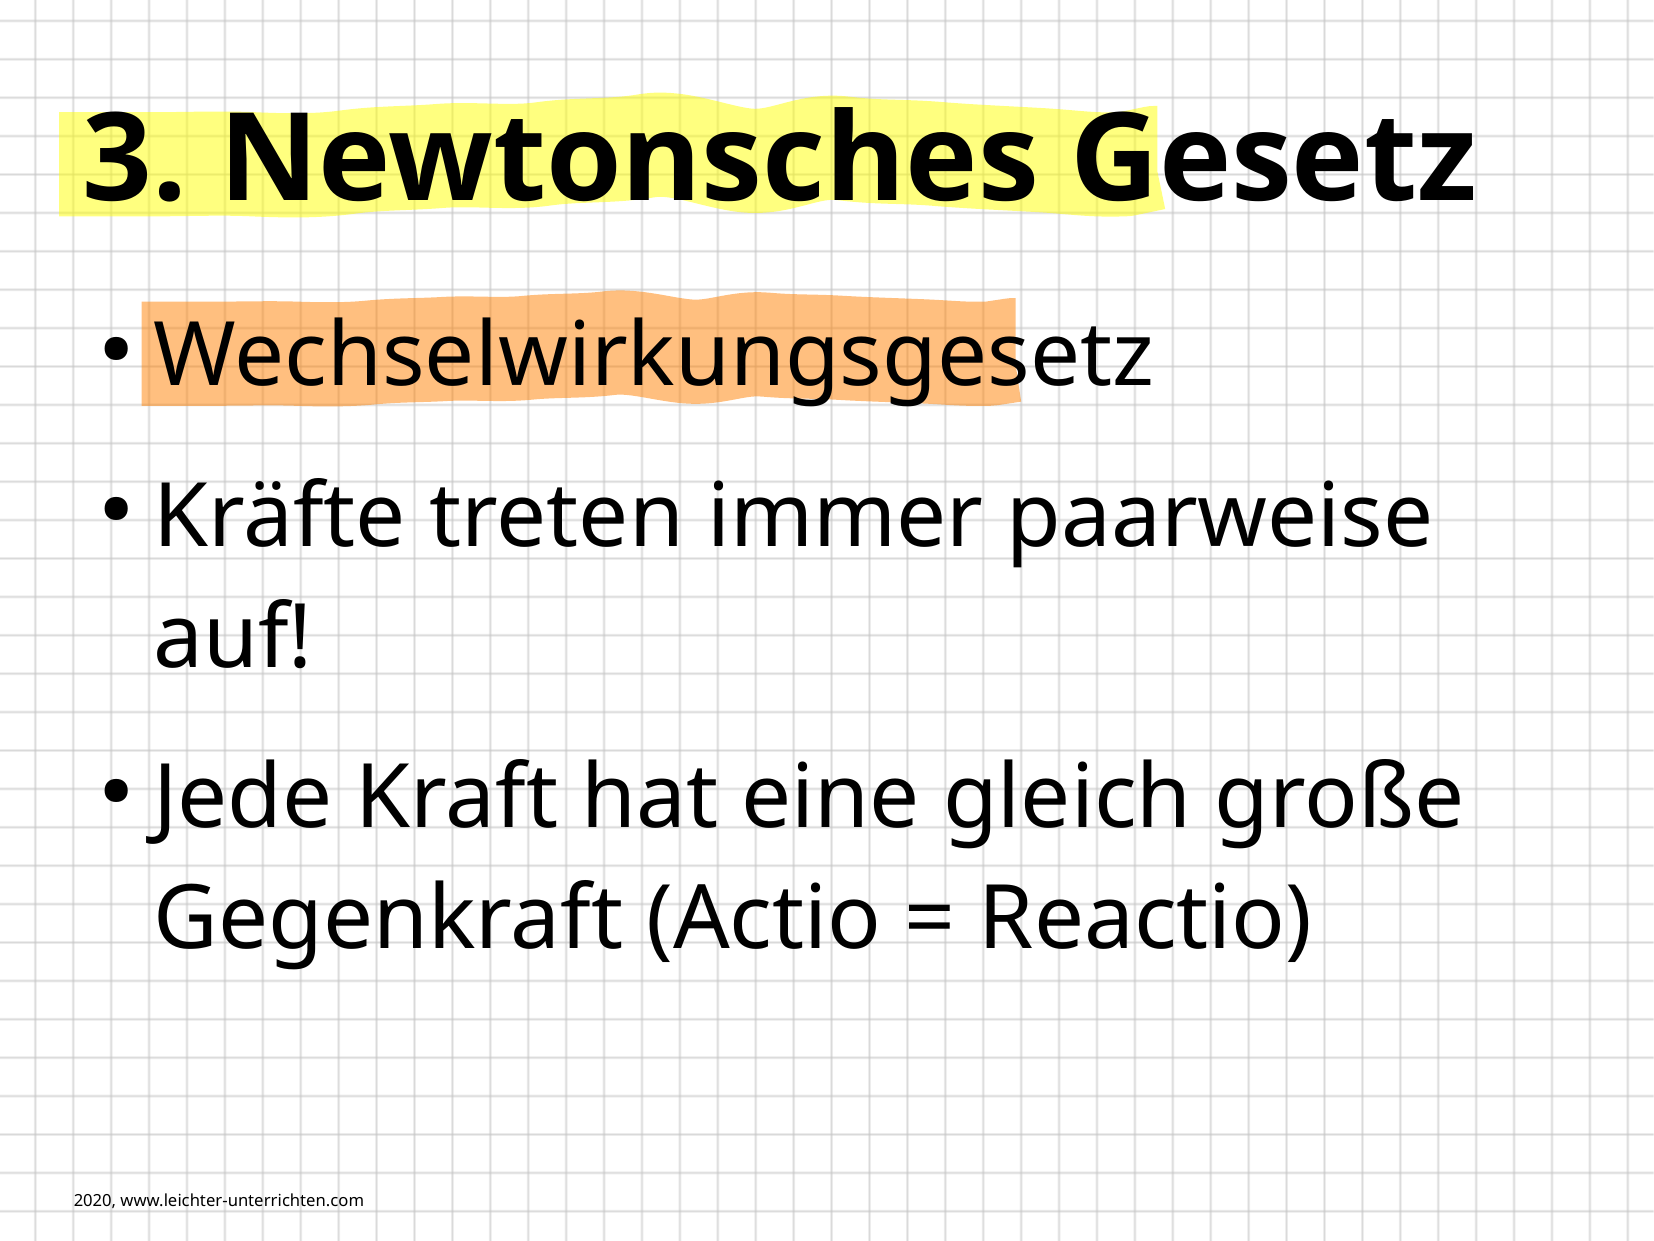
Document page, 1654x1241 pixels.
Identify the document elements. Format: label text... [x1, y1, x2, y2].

title 3. Newtonsches Gesetz [82, 49, 1571, 257]
list Wechselwirkungsgesetz Kräfte treten immer paarweise auf! Jede Kraft hat eine gleich große Gegenkraft (Actio = Reactio) [82, 290, 1571, 1010]
